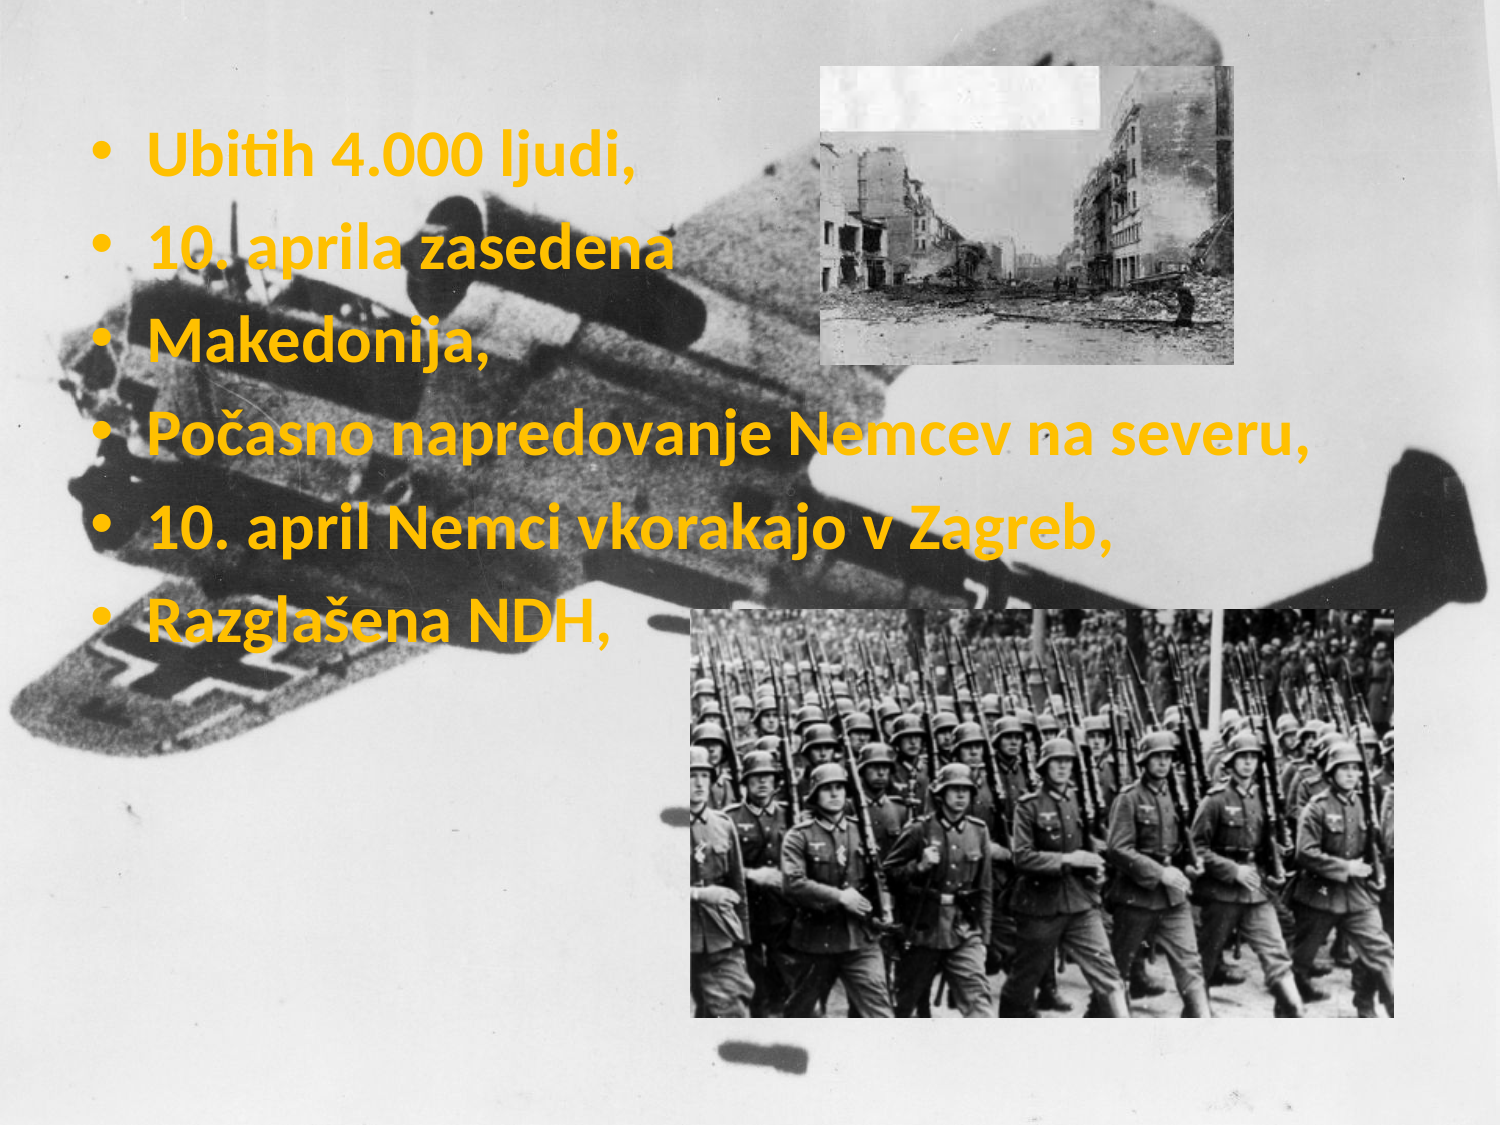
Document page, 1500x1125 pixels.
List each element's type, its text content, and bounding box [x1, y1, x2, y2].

picture [0, 0, 1500, 1125]
list Ubitih 4.000 ljudi, 10. aprila zasedena Makedonija, Počasno napredovanje Nemcev na severu, 10. april Nemci vkorakajo v Zagreb, Razglašena NDH, [75, 101, 1425, 1005]
